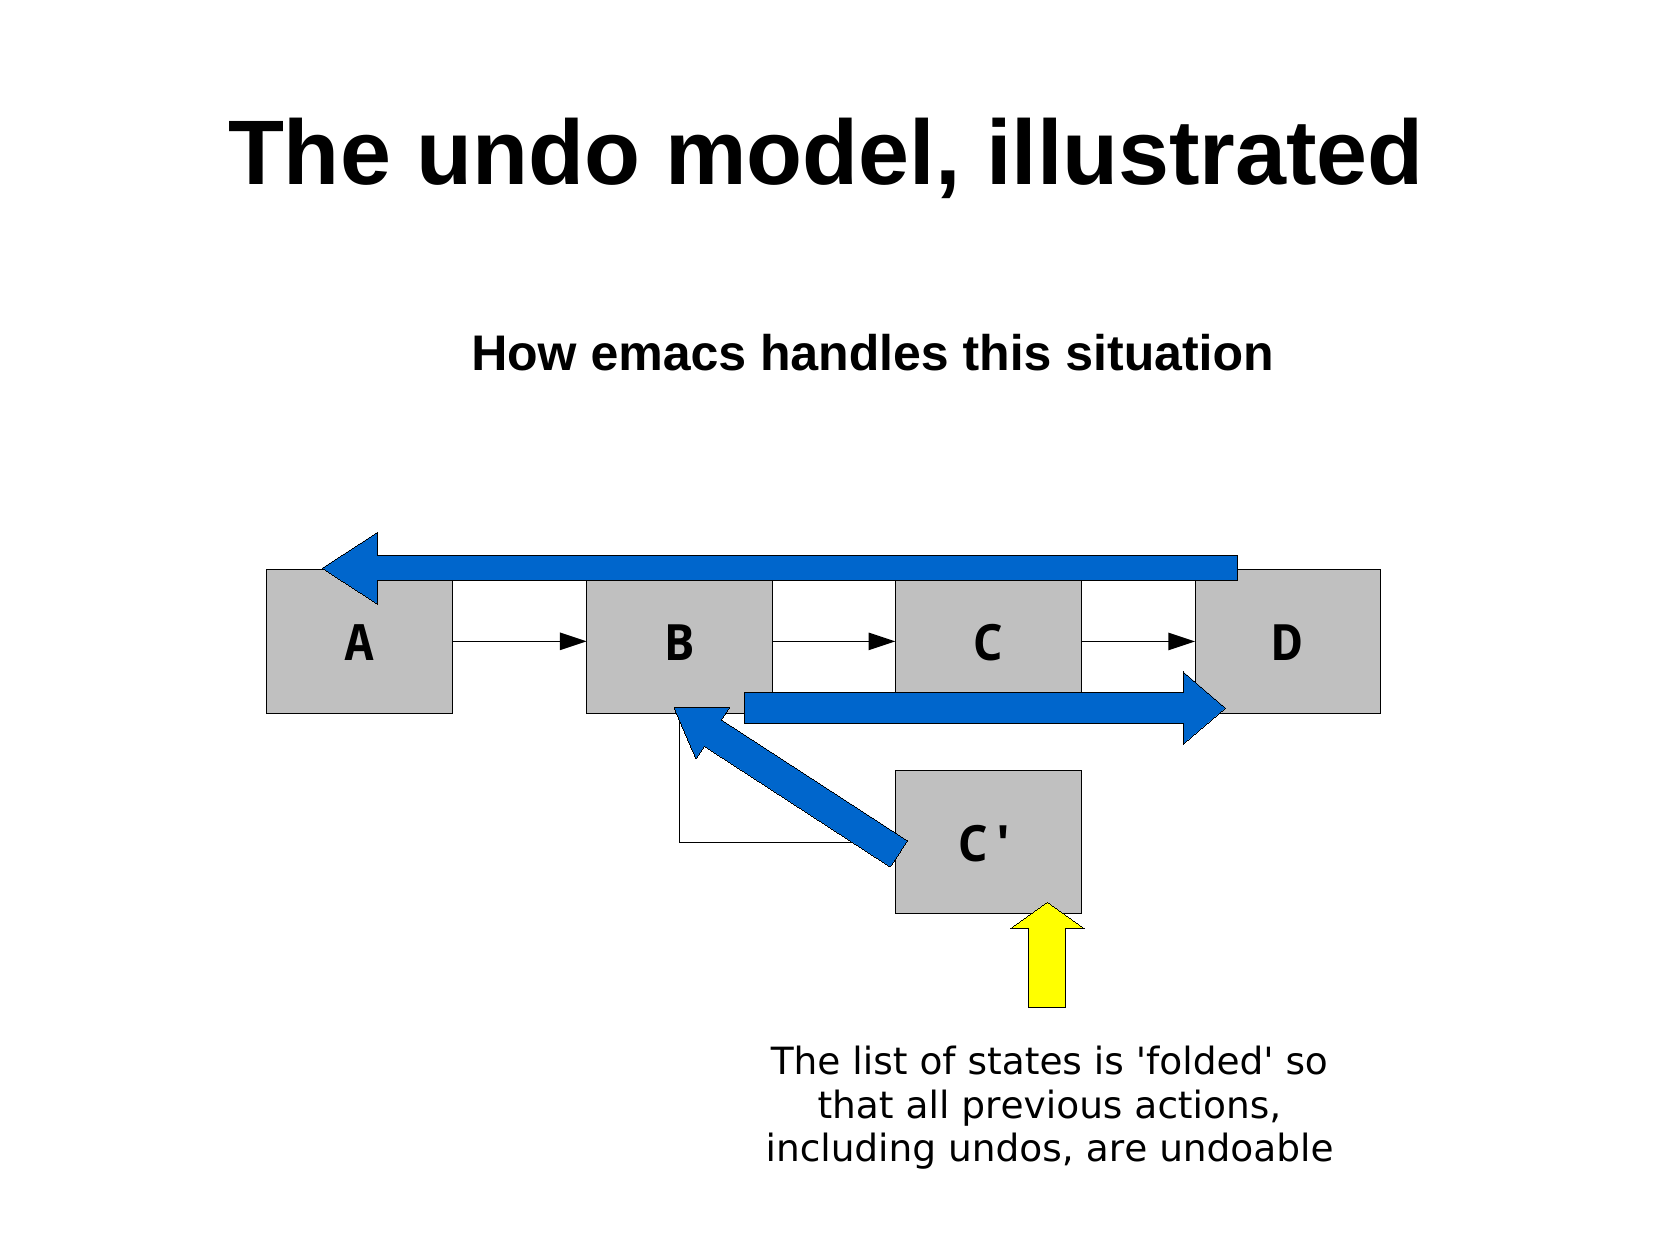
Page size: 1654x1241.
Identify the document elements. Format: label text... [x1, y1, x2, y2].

text_box How emacs handles this situation [374, 317, 1372, 408]
text_box [674, 707, 908, 867]
text_box D [1195, 569, 1381, 714]
text_box C' [895, 770, 1082, 914]
text_box The list of states is 'folded' so that all previous actions, including undos, are undoable [748, 1032, 1351, 1191]
text_box [744, 671, 1226, 745]
text_box A [266, 569, 453, 714]
text_box C [895, 581, 1082, 692]
text_box B [586, 581, 773, 714]
text_box [322, 532, 1238, 605]
text_box [1010, 902, 1085, 1008]
title The undo model, illustrated [82, 49, 1571, 257]
